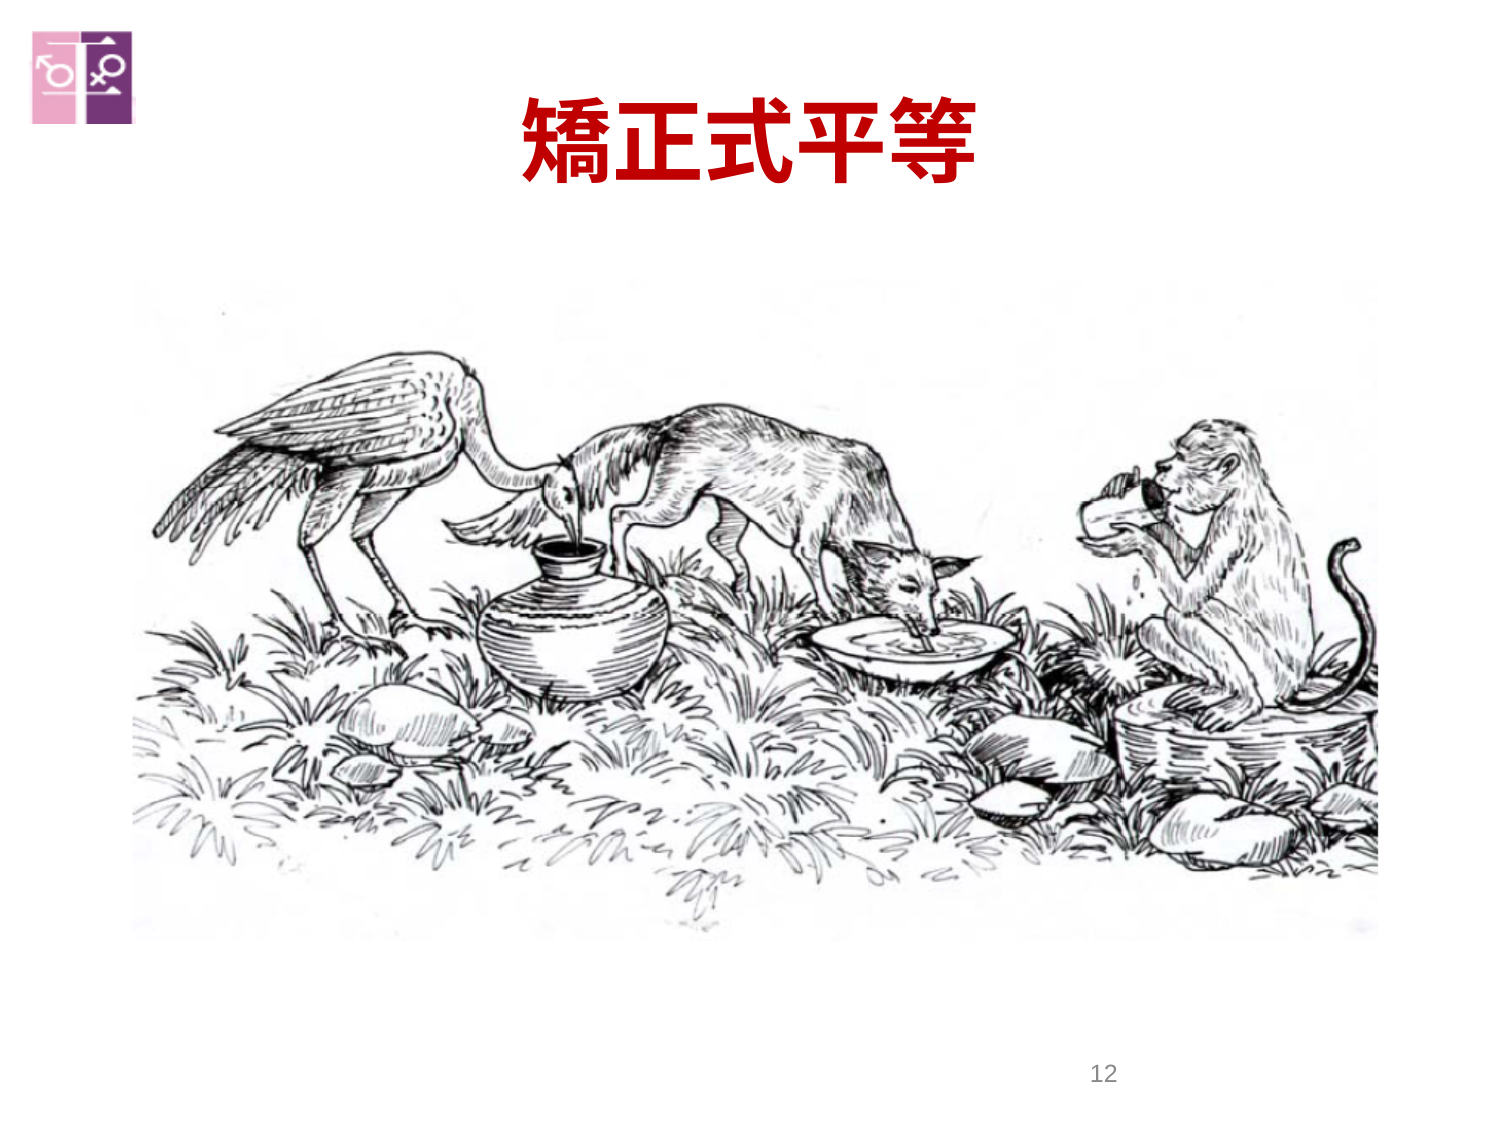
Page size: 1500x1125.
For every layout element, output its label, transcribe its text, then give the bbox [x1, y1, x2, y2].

title 矯正式平等 [75, 45, 1426, 233]
picture [112, 278, 1412, 941]
text_box 12 [1074, 1042, 1426, 1103]
